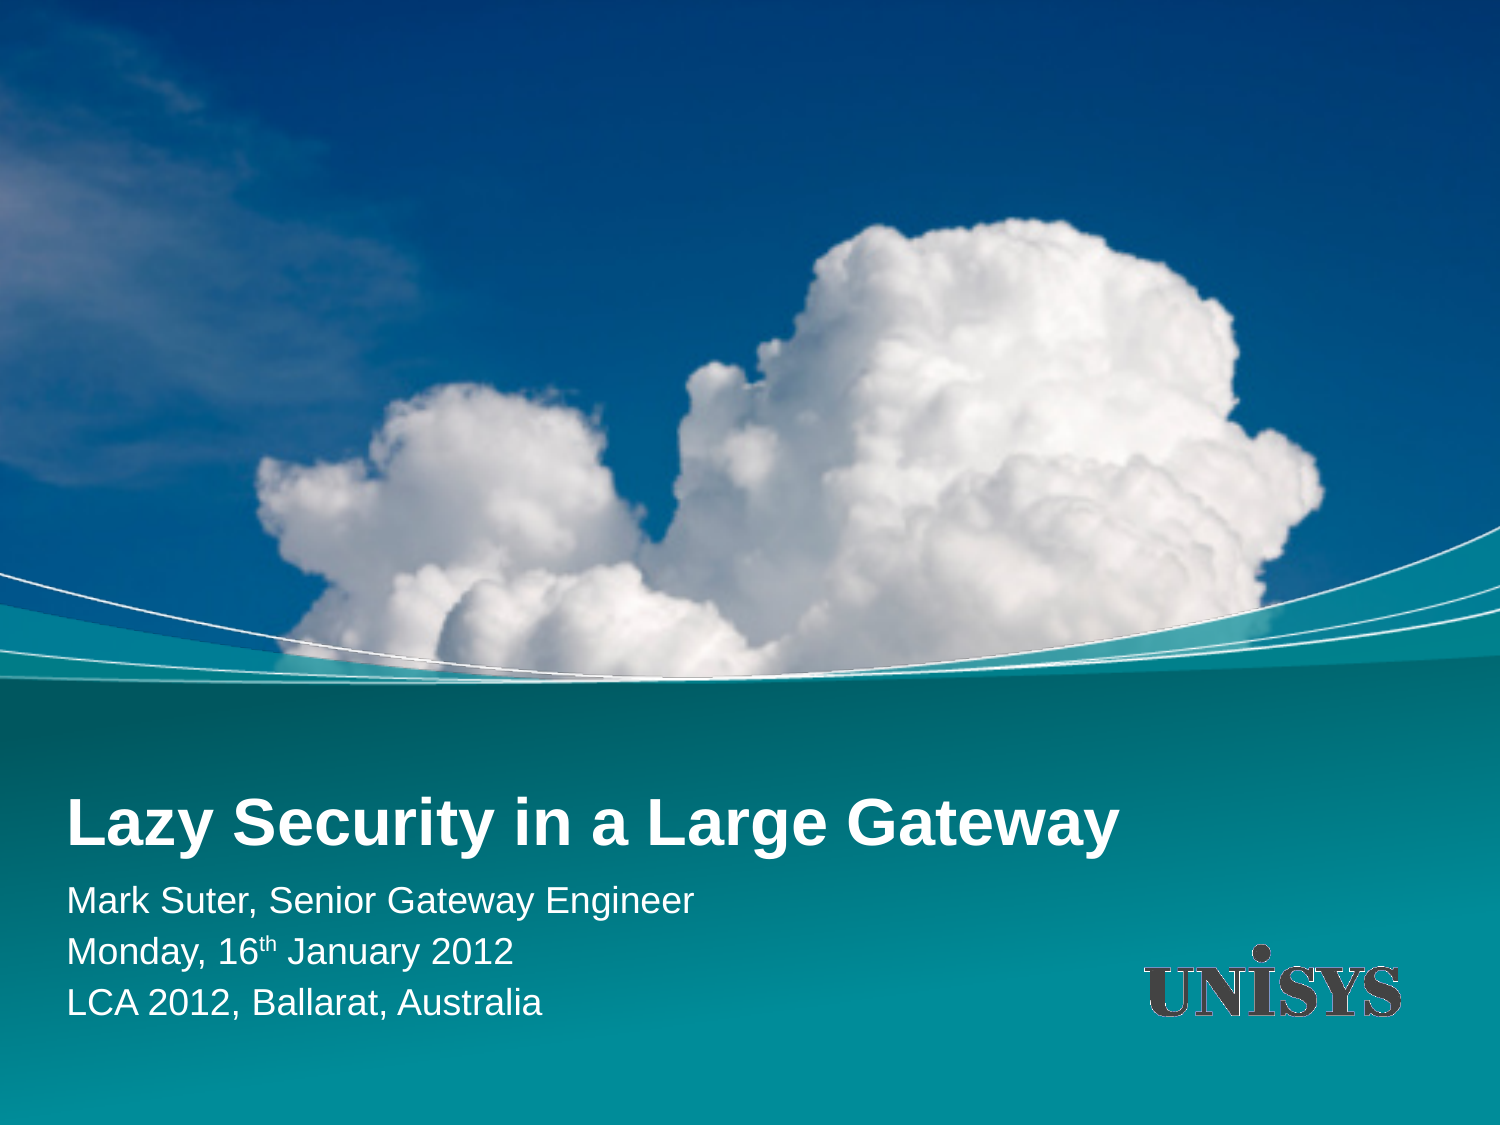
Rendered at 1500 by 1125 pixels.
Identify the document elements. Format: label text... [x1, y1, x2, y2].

title Lazy Security in a Large Gateway [66, 700, 1432, 868]
text_box Mark Suter, Senior Gateway Engineer Monday, 16th January 2012 LCA 2012, Ballarat, Australia [66, 871, 930, 1032]
picture [0, 0, 1500, 1125]
